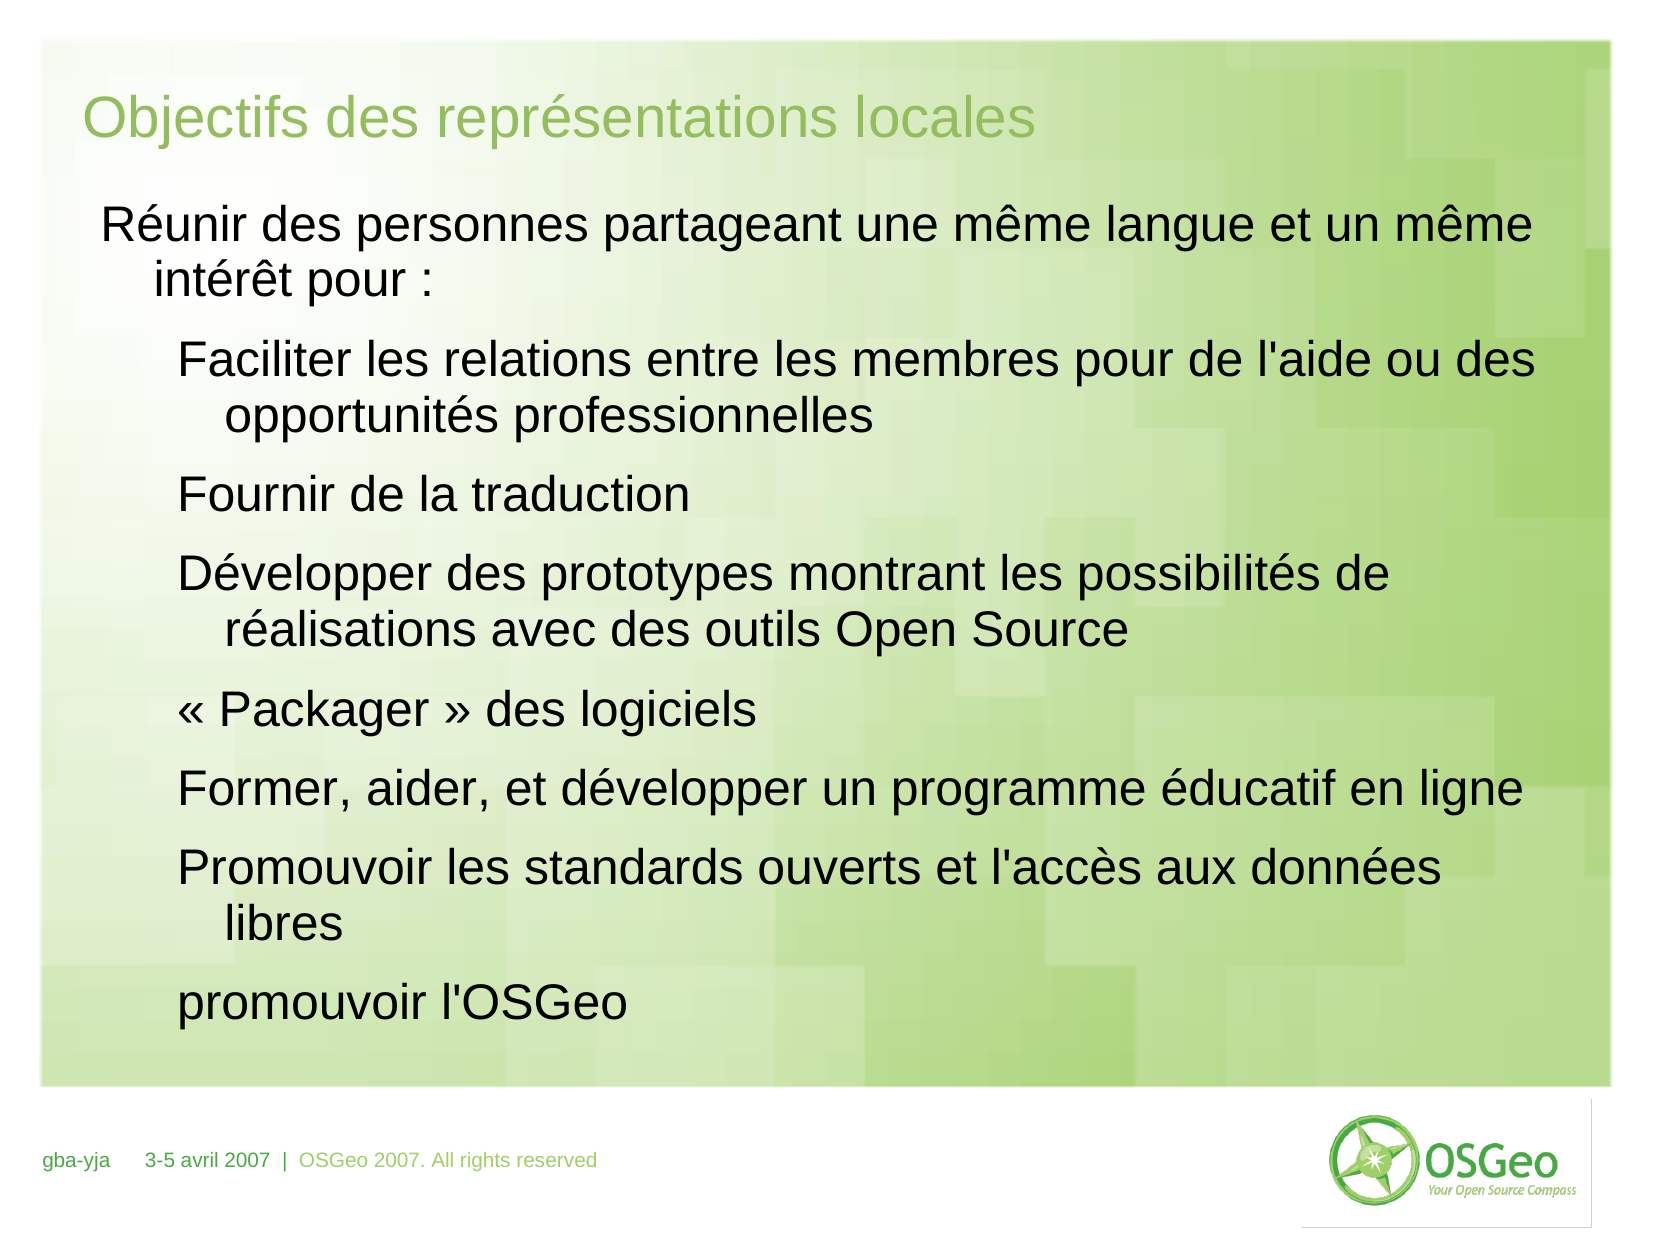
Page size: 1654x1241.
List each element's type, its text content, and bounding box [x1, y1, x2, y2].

picture [0, 1, 1654, 1239]
title Objectifs des représentations locales [82, 13, 1571, 195]
list Réunir des personnes partageant une même langue et un même intérêt pour : Faciliter les relations entre les membres pour de l'aide ou des opportunités professionnelles Fournir de la traduction Développer des prototypes montrant les possibilités de réalisations avec des outils Open Source « Packager » des logiciels Former, aider, et développer un programme éducatif en ligne Promouvoir les standards ouverts et l'accès aux données libres promouvoir l'OSGeo [82, 195, 1571, 1168]
